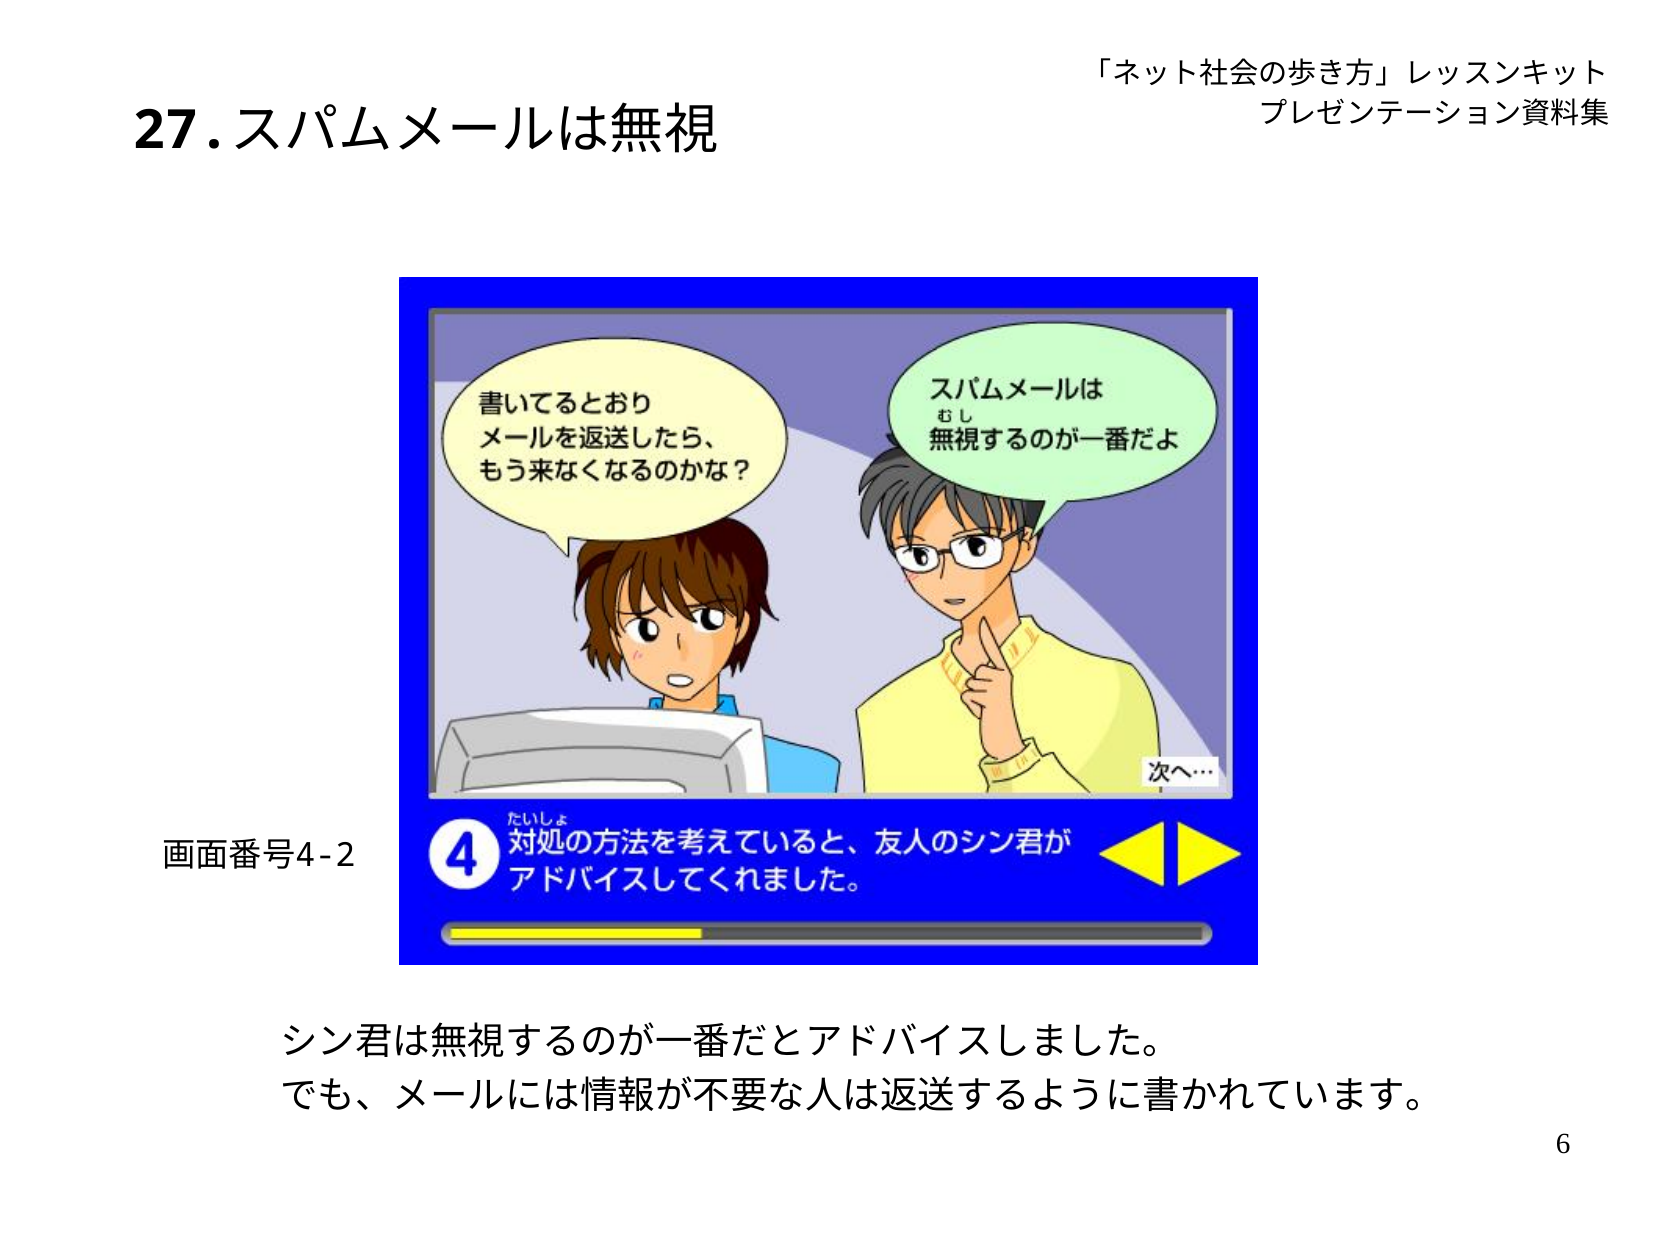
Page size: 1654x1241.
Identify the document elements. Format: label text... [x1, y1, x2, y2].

text_box 画面番号4-2 [147, 826, 384, 882]
text_box 「ネット社会の歩き方」レッスンキット プレゼンテーション資料集 [1062, 44, 1625, 139]
text_box 27.スパムメールは無視 [118, 88, 1241, 169]
text_box シン君は無視するのが一番だとアドバイスしました。 でも、メールには情報が不要な人は返送するように書かれています。 [265, 1003, 1489, 1128]
picture [399, 277, 1258, 965]
